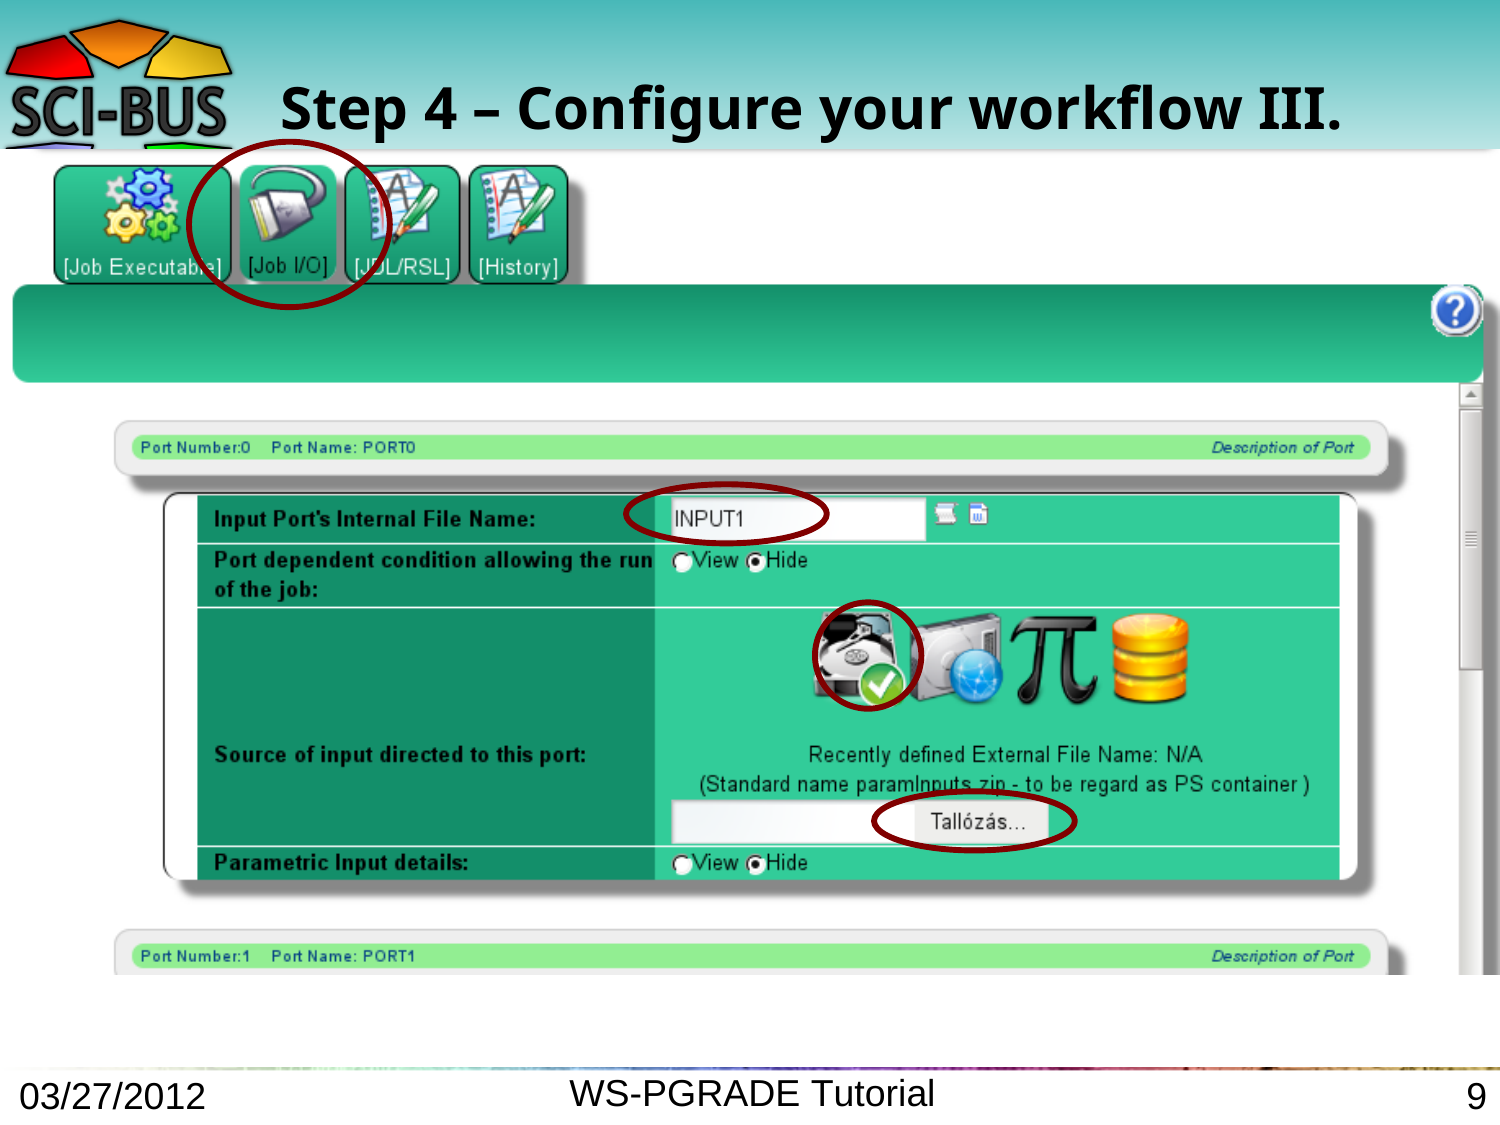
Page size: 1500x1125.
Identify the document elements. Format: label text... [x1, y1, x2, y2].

picture [192, 149, 386, 304]
picture [0, 15, 1500, 976]
title Step 4 – Configure your workflow III. [265, 29, 1477, 149]
picture [0, 1067, 1500, 1125]
